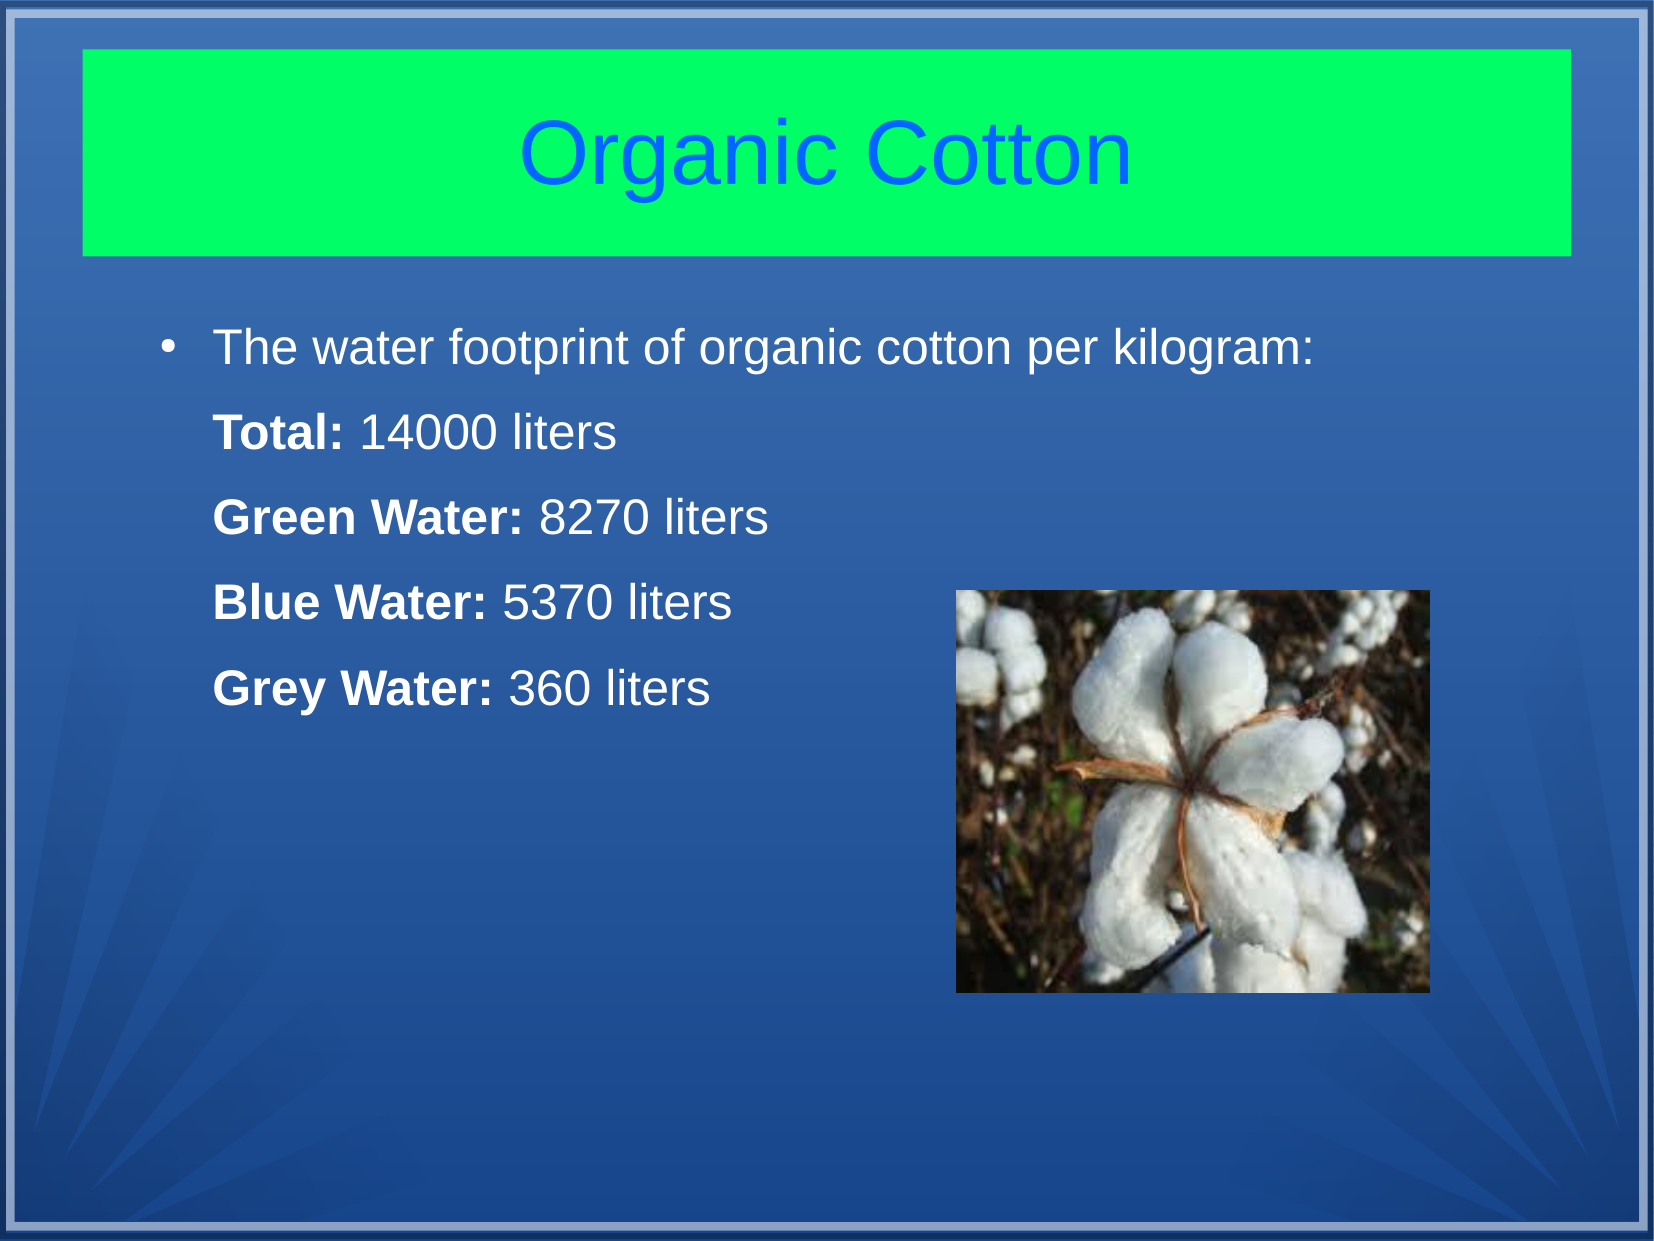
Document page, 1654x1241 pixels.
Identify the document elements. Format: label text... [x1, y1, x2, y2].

title Organic Cotton [82, 49, 1571, 257]
picture [956, 590, 1430, 993]
list The water footprint of organic cotton per kilogram: Total: 14000 liters Green Water: 8270 liters Blue Water: 5370 liters Grey Water: 360 liters [141, 318, 1654, 1028]
